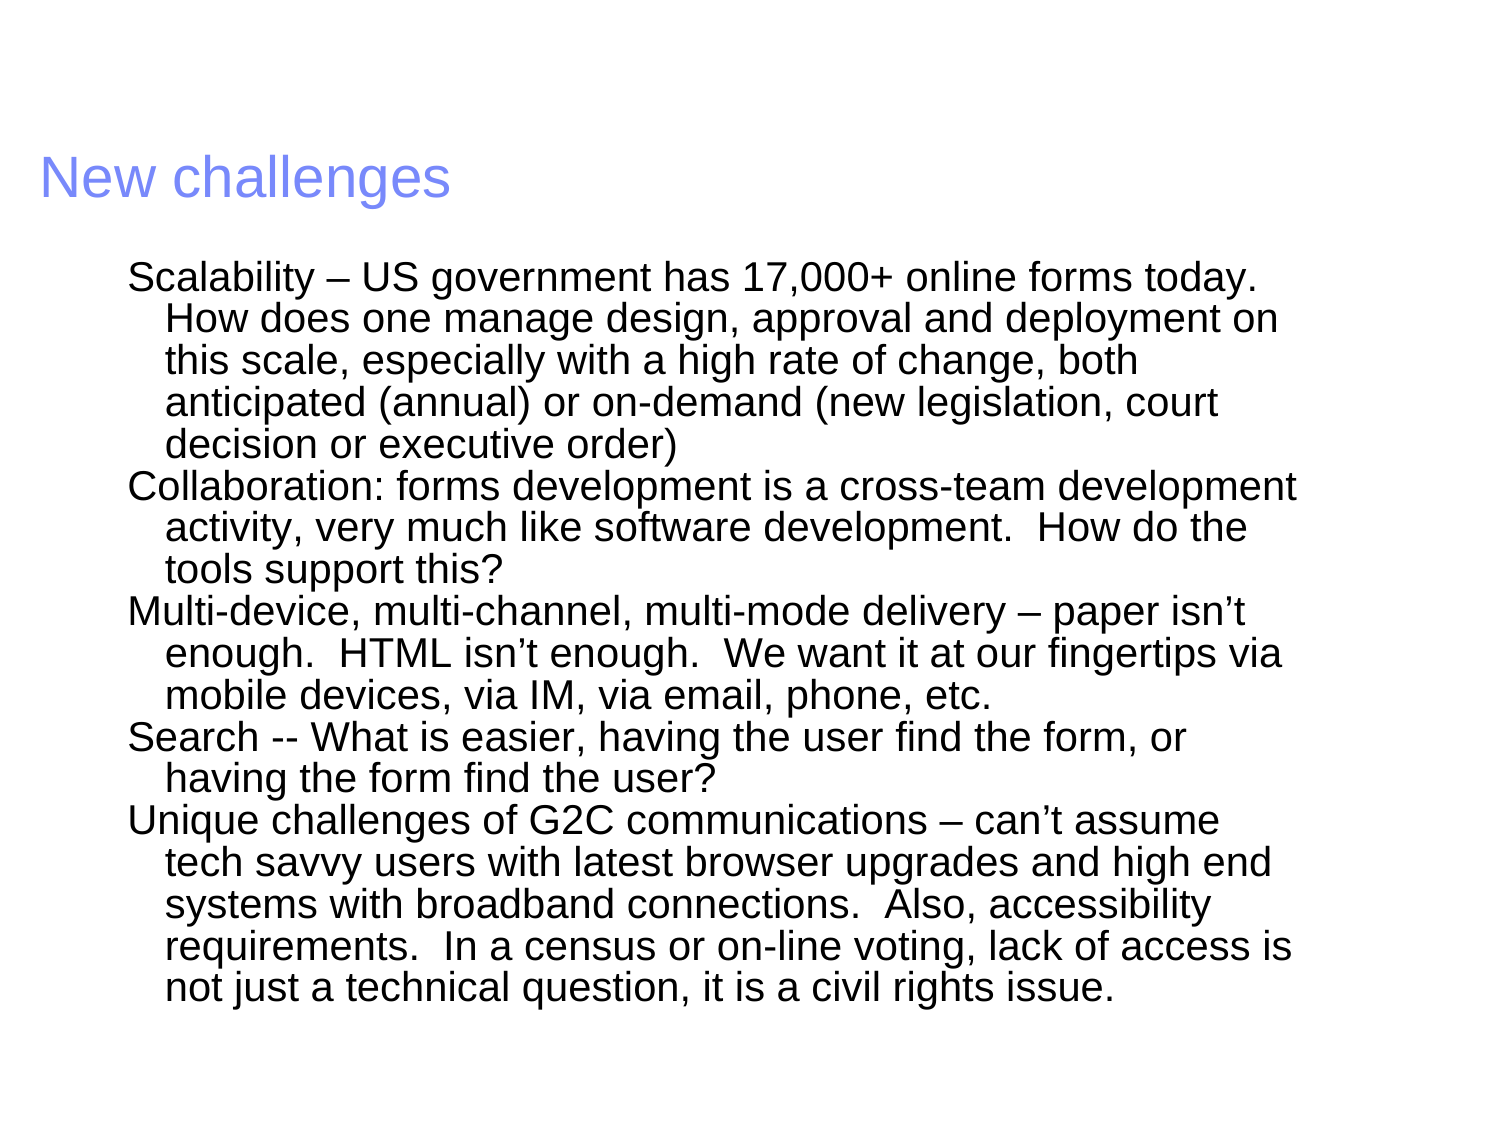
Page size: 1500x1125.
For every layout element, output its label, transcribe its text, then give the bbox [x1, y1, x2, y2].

list Scalability – US government has 17,000+ online forms today. How does one manage design, approval and deployment on this scale, especially with a high rate of change, both anticipated (annual) or on-demand (new legislation, court decision or executive order) Collaboration: forms development is a cross-team development activity, very much like software development. How do the tools support this? Multi-device, multi-channel, multi-mode delivery – paper isn’t enough. HTML isn’t enough. We want it at our fingertips via mobile devices, via IM, via email, phone, etc. Search -- What is easier, having the user find the form, or having the form find the user? Unique challenges of G2C communications – can’t assume tech savvy users with latest browser upgrades and high end systems with broadband connections. Also, accessibility requirements. In a census or on-line voting, lack of access is not just a technical question, it is a civil rights issue. [112, 249, 1318, 1027]
title New challenges [25, 142, 1378, 225]
